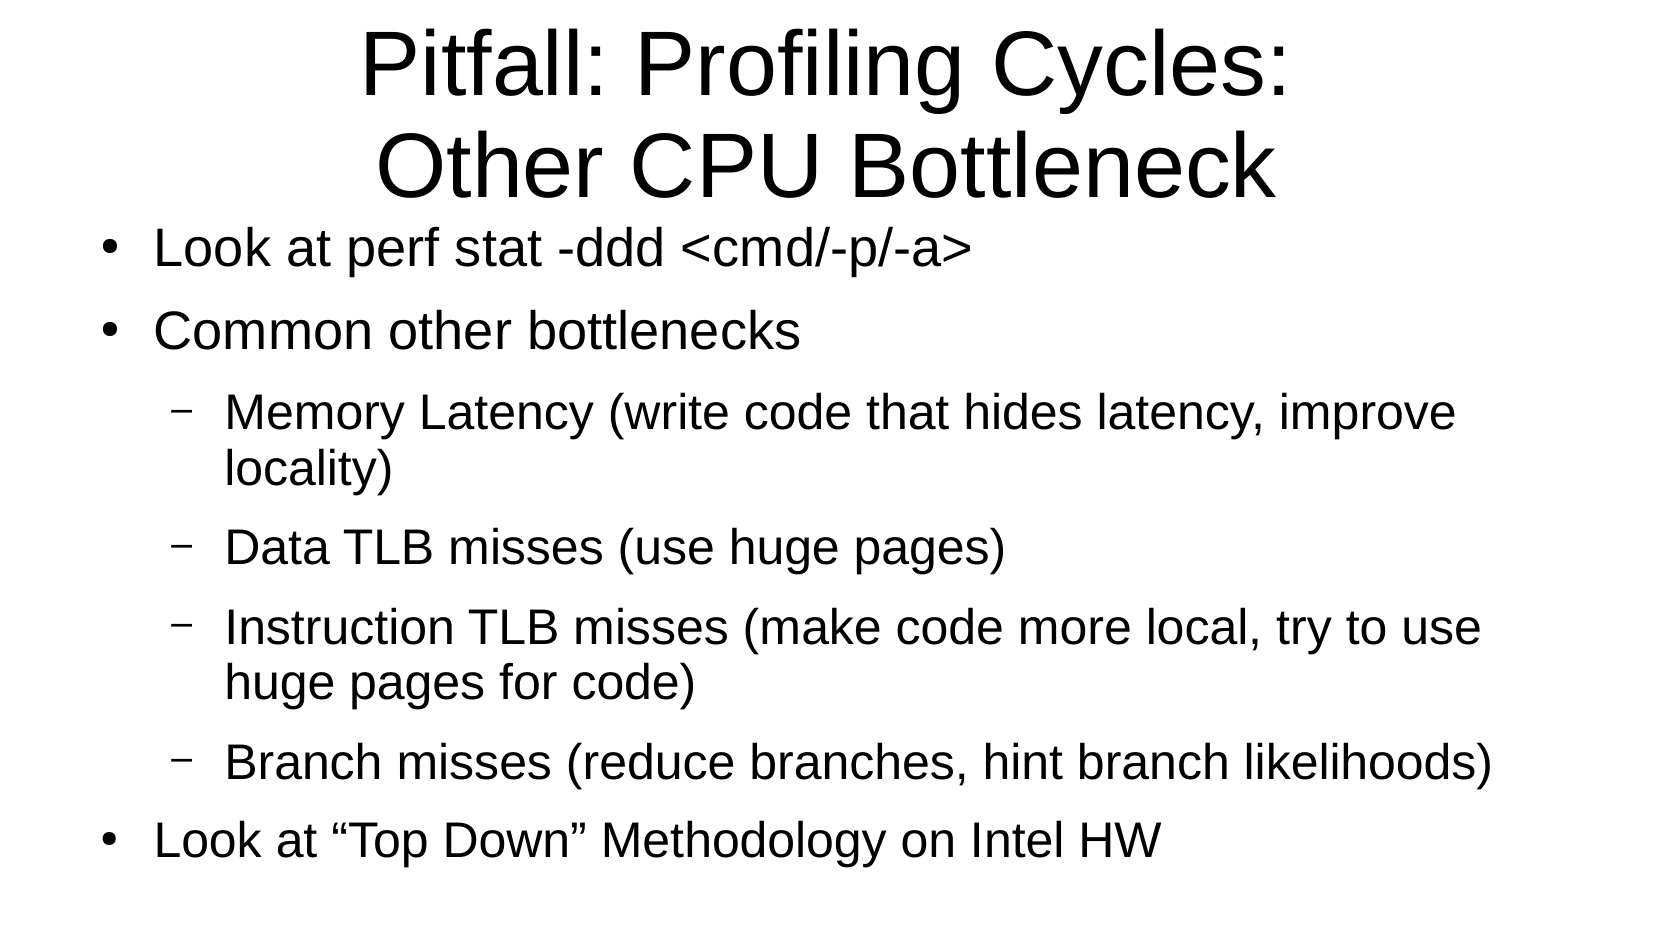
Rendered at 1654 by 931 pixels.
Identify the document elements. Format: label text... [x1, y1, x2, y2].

title Pitfall: Profiling Cycles: Other CPU Bottleneck [82, 12, 1571, 217]
list Look at perf stat -ddd <cmd/-p/-a> Common other bottlenecks Memory Latency (write code that hides latency, improve locality) Data TLB misses (use huge pages) Instruction TLB misses (make code more local, try to use huge pages for code) Branch misses (reduce branches, hint branch likelihoods) Look at “Top Down” Methodology on Intel HW [82, 217, 1571, 916]
